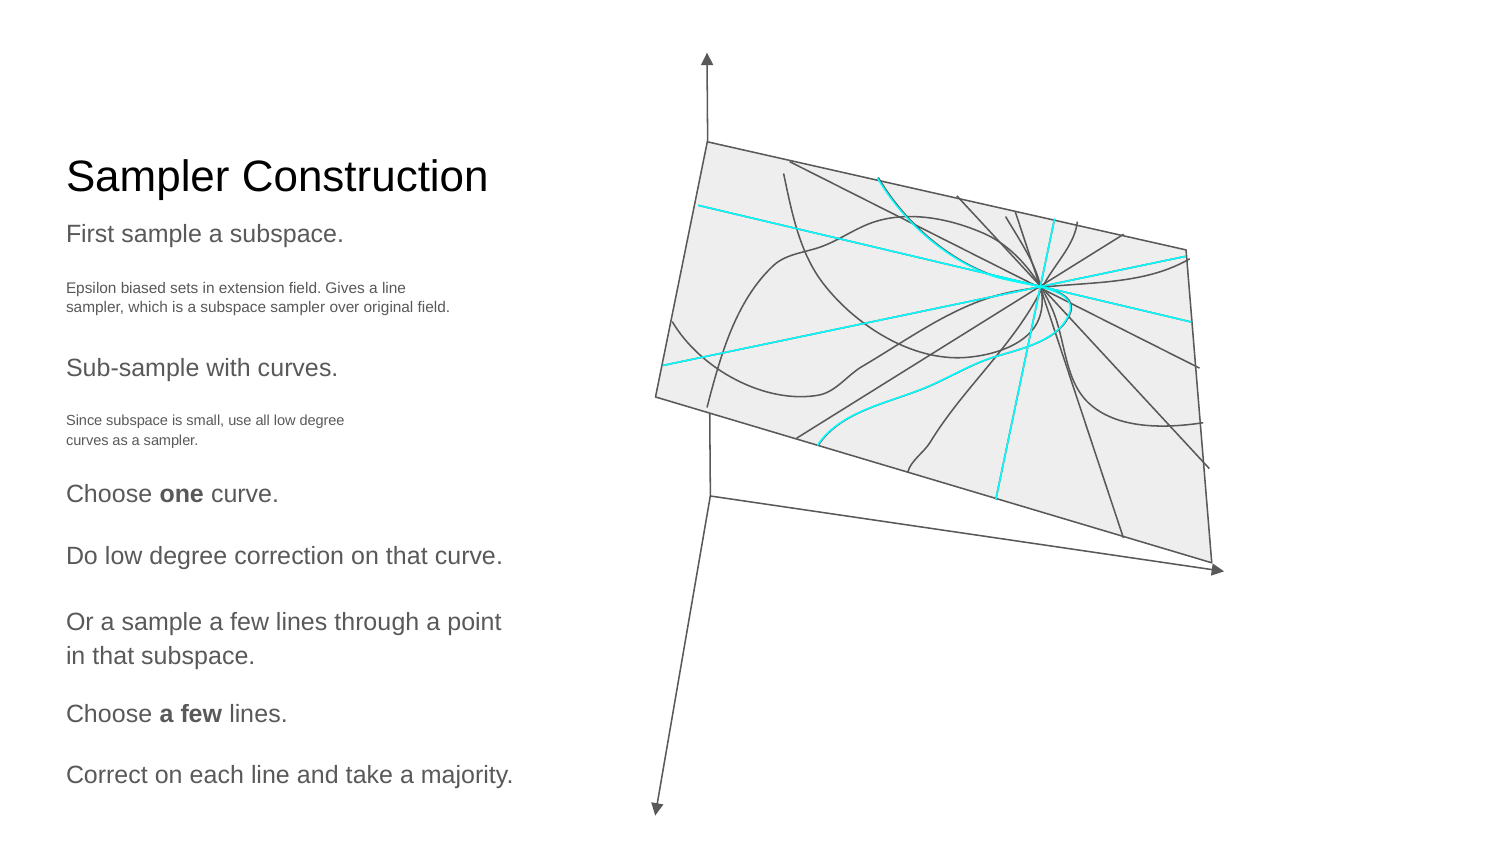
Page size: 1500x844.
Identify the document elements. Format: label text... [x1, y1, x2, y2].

text_box [902, 290, 1031, 353]
text_box [911, 218, 1036, 284]
text_box [844, 218, 970, 268]
text_box [1061, 320, 1167, 425]
text_box [1071, 306, 1201, 425]
text_box [1049, 225, 1120, 279]
text_box [868, 303, 970, 342]
text_box [1006, 305, 1035, 347]
text_box [655, 346, 997, 445]
text_box [924, 231, 1020, 280]
text_box [1076, 390, 1212, 563]
text_box [725, 253, 861, 351]
text_box [1017, 211, 1053, 279]
text_box [807, 240, 1033, 322]
text_box [1048, 297, 1066, 326]
text_box [997, 335, 1121, 536]
text_box Epsilon biased sets in extension field. Gives a line sampler, which is a subspace sampler over original field. [51, 263, 472, 331]
text_box [1051, 295, 1069, 313]
text_box Since subspace is small, use all low degree curves as a sampler. [51, 393, 403, 464]
text_box Or a sample a few lines through a point in that subspace. [51, 585, 544, 685]
title Sampler Construction [51, 91, 512, 216]
text_box [1047, 235, 1187, 284]
text_box [1057, 333, 1061, 344]
text_box [909, 349, 1026, 499]
text_box [1000, 336, 1029, 354]
text_box [962, 199, 1034, 273]
text_box Sub-sample with curves. [51, 332, 544, 397]
text_box Choose one curve. [51, 462, 367, 523]
text_box [1043, 220, 1076, 282]
text_box [1173, 424, 1204, 460]
text_box Correct on each line and take a majority. [51, 743, 544, 804]
text_box [706, 355, 720, 366]
text_box [719, 325, 895, 395]
text_box Choose a few lines. [51, 682, 472, 743]
text_box [935, 290, 1038, 356]
text_box [1053, 262, 1192, 321]
text_box [1030, 301, 1053, 344]
text_box [882, 181, 992, 236]
list First sample a subspace. [51, 202, 382, 263]
text_box [819, 359, 992, 472]
text_box [662, 141, 902, 364]
text_box [1063, 293, 1196, 365]
text_box Do low degree correction on that curve. [51, 524, 558, 585]
text_box [799, 231, 834, 250]
text_box [1034, 294, 1041, 324]
text_box [1046, 300, 1057, 329]
